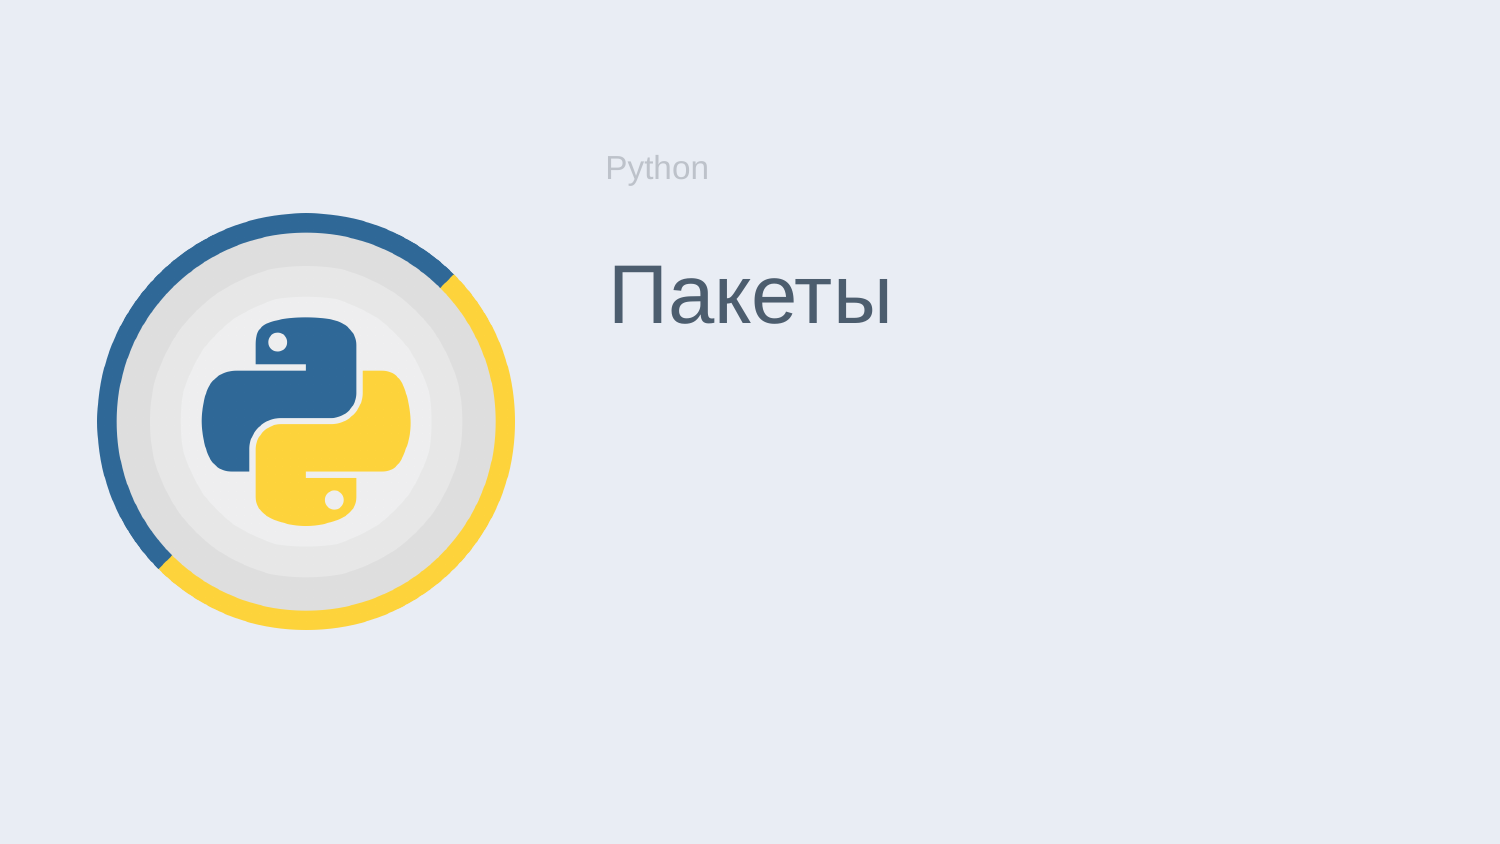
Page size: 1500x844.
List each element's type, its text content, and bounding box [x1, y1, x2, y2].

text_box Пакеты [603, 235, 1423, 608]
title Python [601, 141, 1182, 188]
picture [97, 213, 515, 630]
